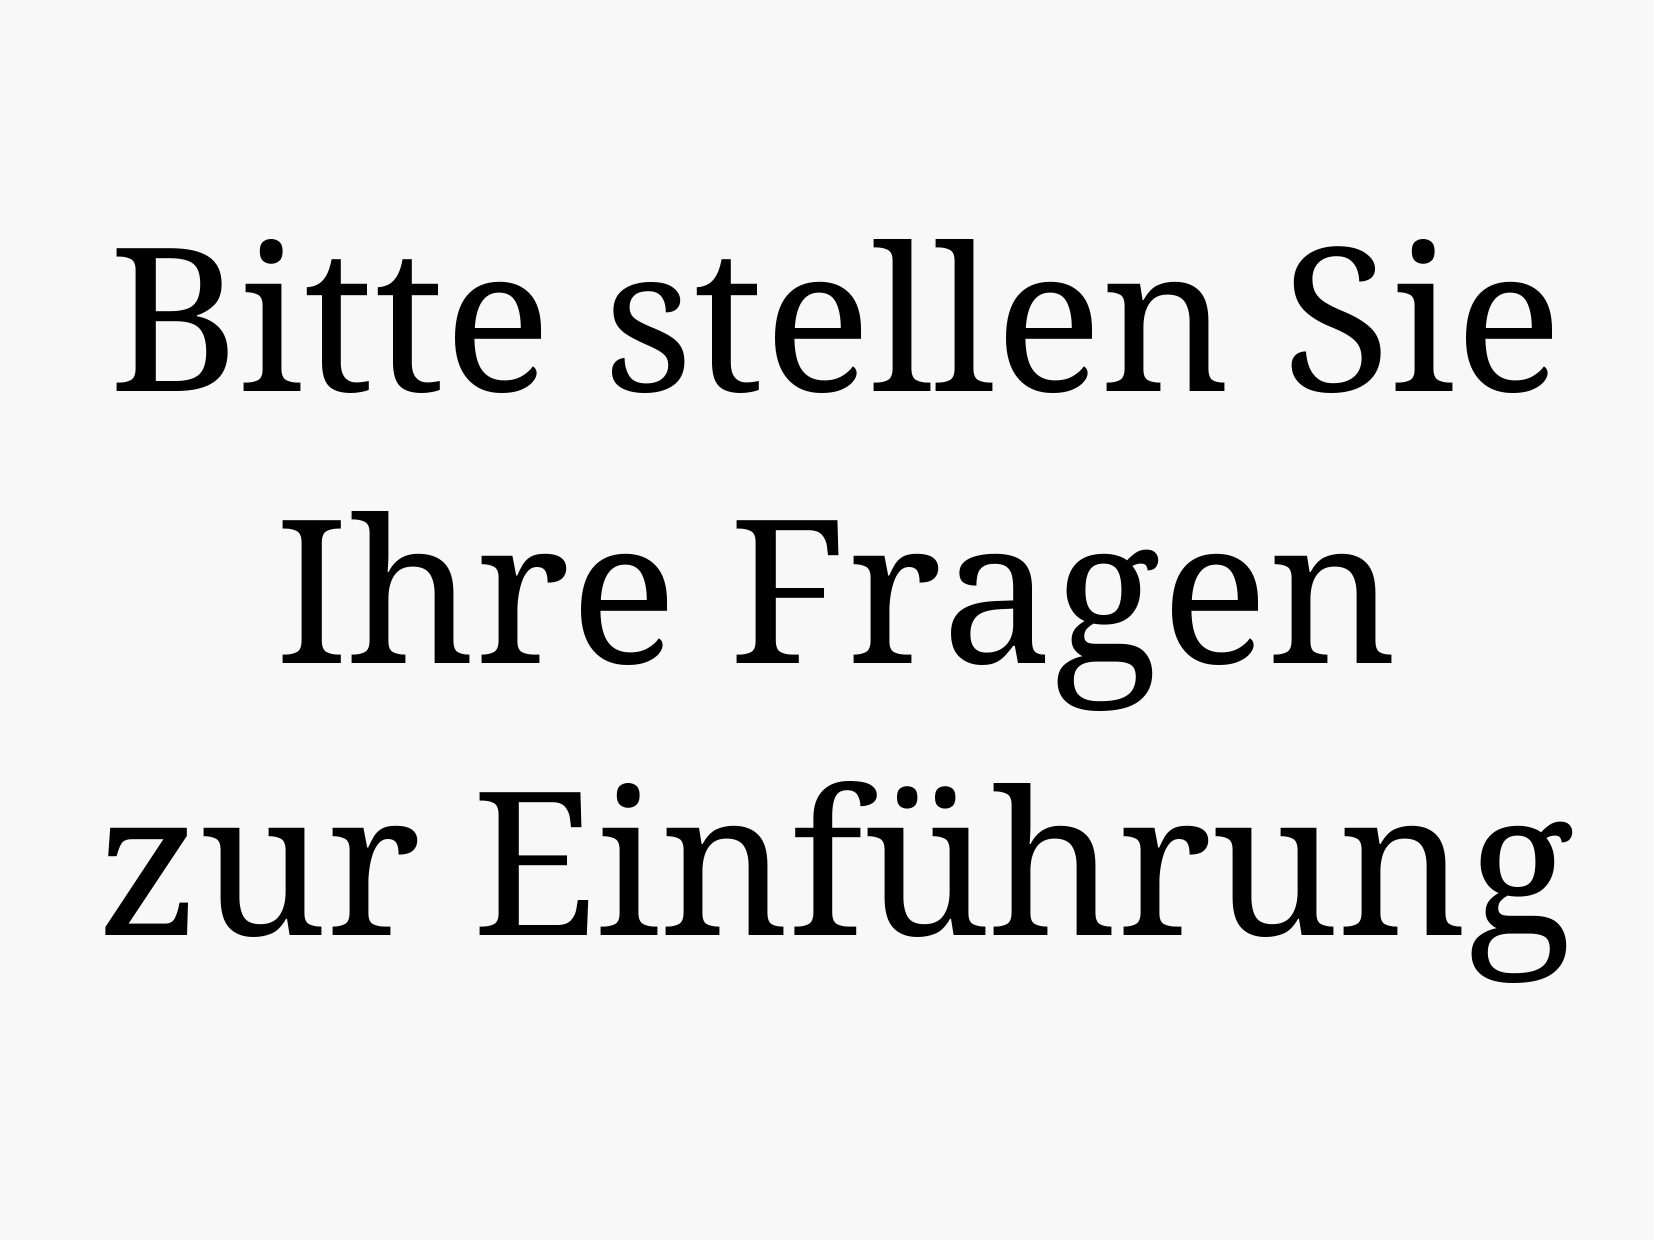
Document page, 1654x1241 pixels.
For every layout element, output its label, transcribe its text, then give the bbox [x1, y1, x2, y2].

text_box Bitte stellen Sie Ihre Fragen zur Einführung [147, 177, 1525, 1065]
